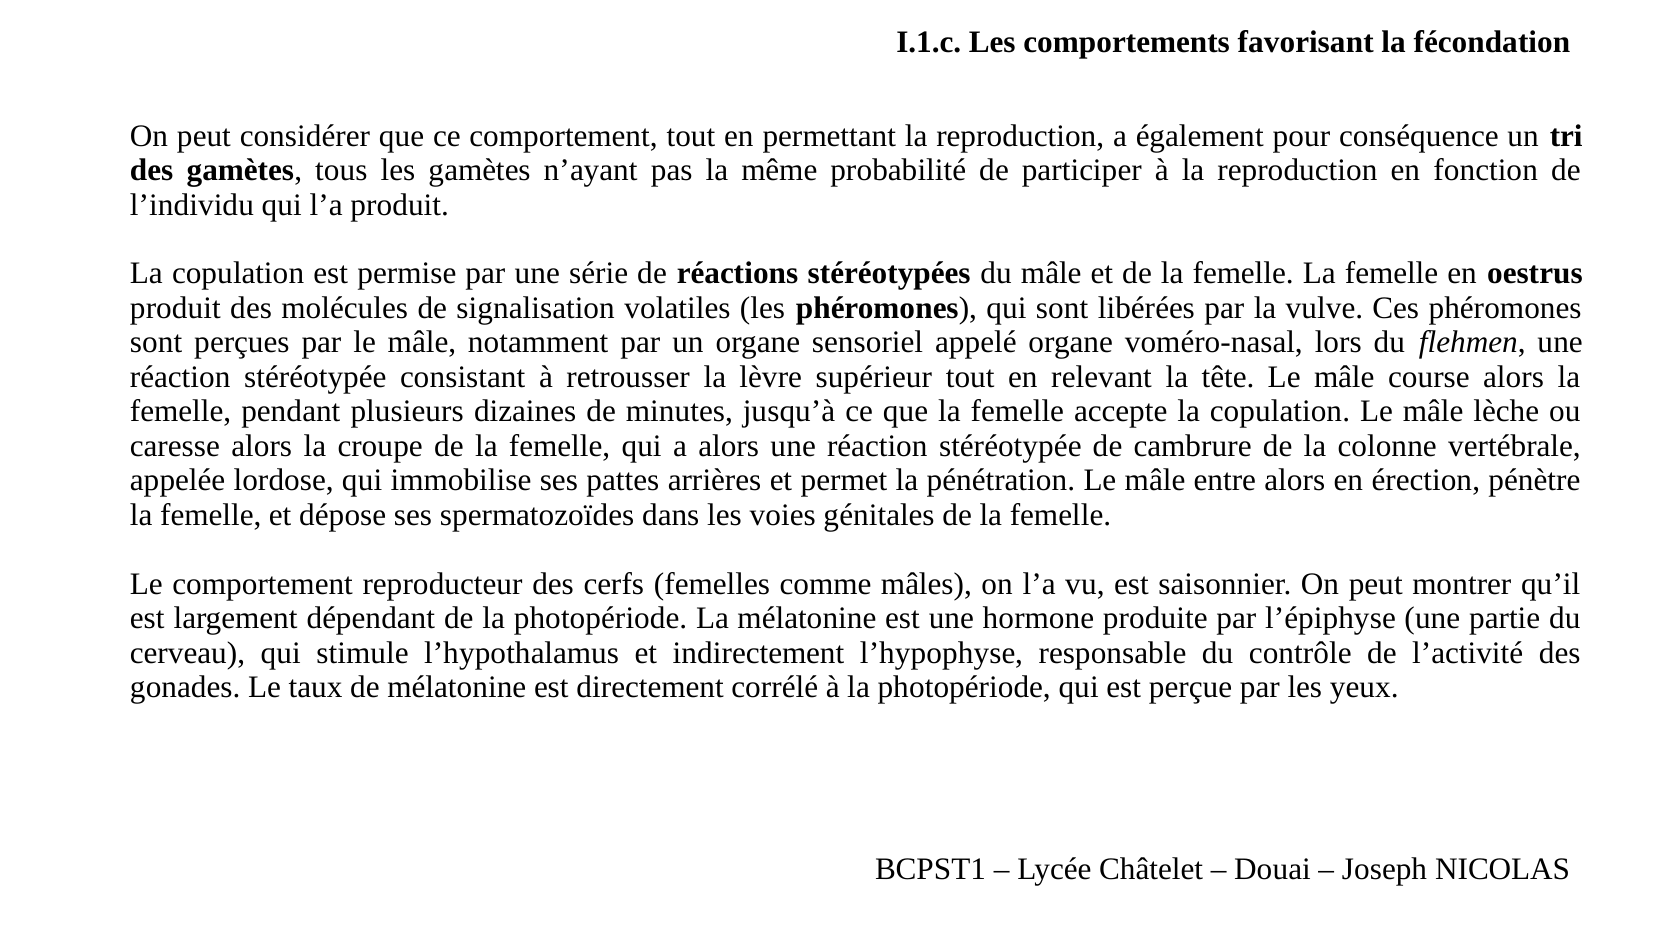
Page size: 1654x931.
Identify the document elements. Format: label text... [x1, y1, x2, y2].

text_box I.1.c. Les comportements favorisant la fécondation [401, 5, 1572, 78]
text_box BCPST1 – Lycée Châtelet – Douai – Joseph NICOLAS [637, 832, 1571, 905]
text_box On peut considérer que ce comportement, tout en permettant la reproduction, a également pour conséquence un tri des gamètes, tous les gamètes n’ayant pas la même probabilité de participer à la reproduction en fonction de l’individu qui l’a produit. La copulation est permise par une série de réactions stéréotypées du mâle et de la femelle. La femelle en oestrus produit des molécules de signalisation volatiles (les phéromones), qui sont libérées par la vulve. Ces phéromones sont perçues par le mâle, notamment par un organe sensoriel appelé organe voméro-nasal, lors du flehmen, une réaction stéréotypée consistant à retrousser la lèvre supérieur tout en relevant la tête. Le mâle course alors la femelle, pendant plusieurs dizaines de minutes, jusqu’à ce que la femelle accepte la copulation. Le mâle lèche ou caresse alors la croupe de la femelle, qui a alors une réaction stéréotypée de cambrure de la colonne vertébrale, appelée lordose, qui immobilise ses pattes arrières et permet la pénétration. Le mâle entre alors en érection, pénètre la femelle, et dépose ses spermatozoïdes dans les voies génitales de la femelle. Le comportement reproducteur des cerfs (femelles comme mâles), on l’a vu, est saisonnier. On peut montrer qu’il est largement dépendant de la photopériode. La mélatonine est une hormone produite par l’épiphyse (une partie du cerveau), qui stimule l’hypothalamus et indirectement l’hypophyse, responsable du contrôle de l’activité des gonades. Le taux de mélatonine est directement corrélé à la photopériode, qui est perçue par les yeux. [129, 118, 1583, 705]
